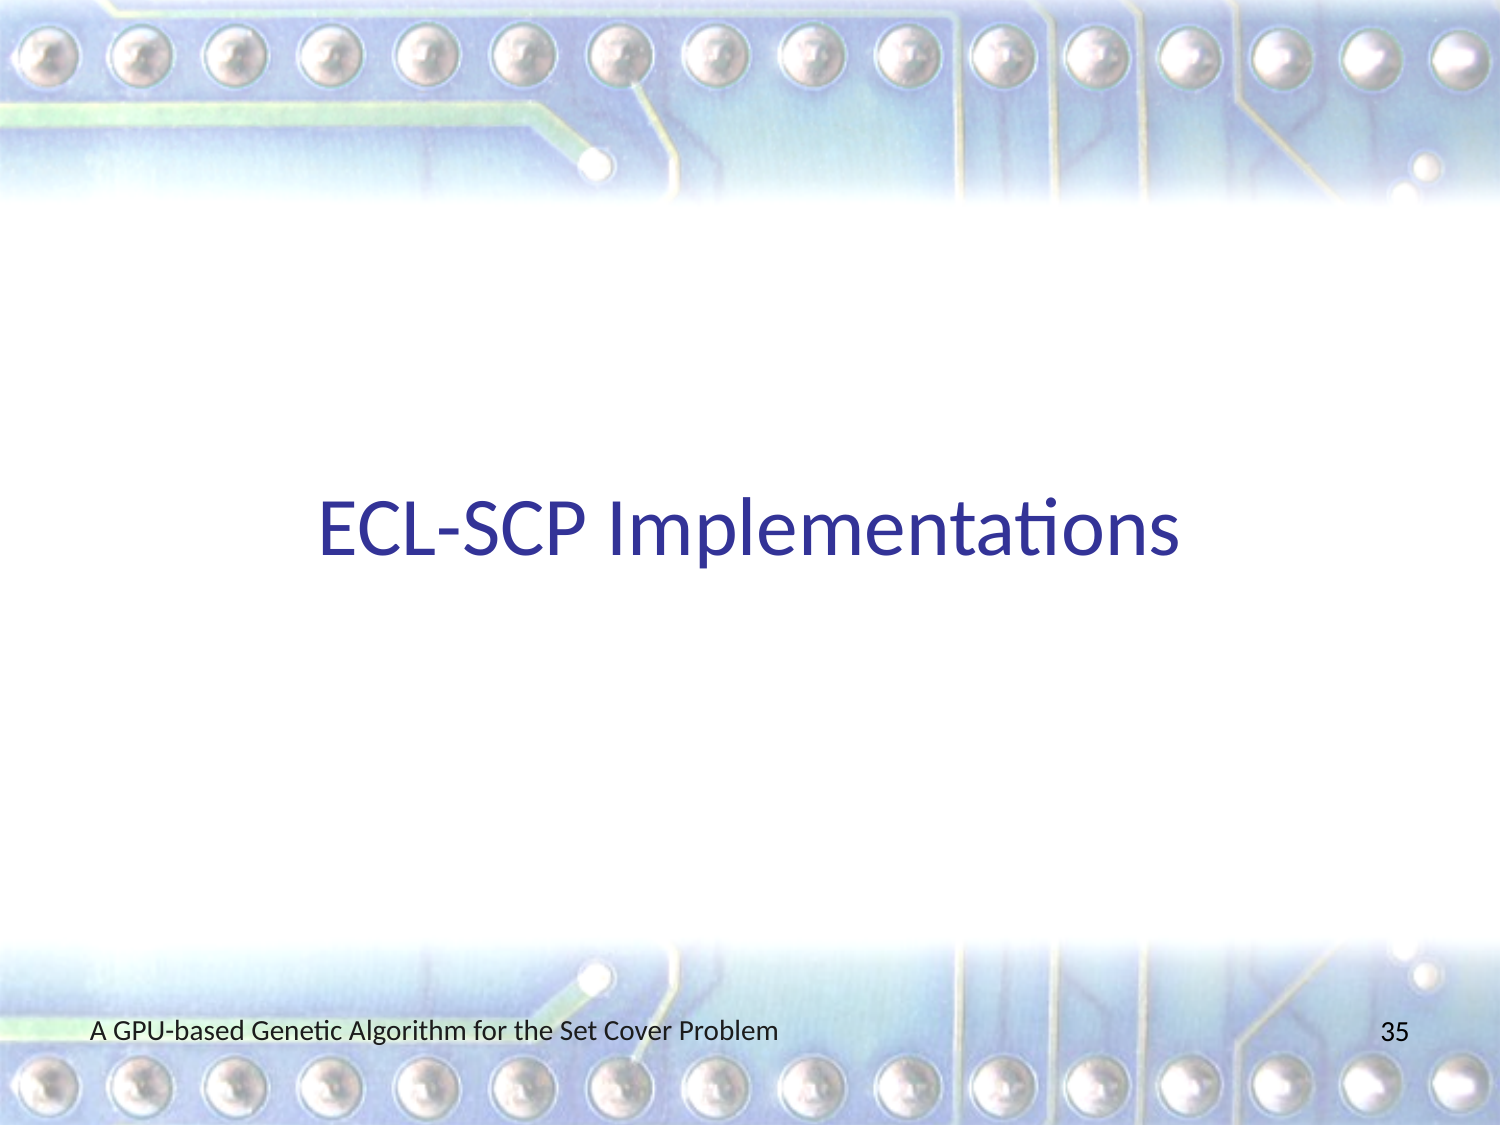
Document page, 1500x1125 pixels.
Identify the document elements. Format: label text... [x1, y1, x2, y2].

title ECL-SCP Implementations [75, 470, 1425, 575]
slide_number A GPU-based Genetic Algorithm for the Set Cover Problem [74, 979, 1113, 1055]
picture [0, 0, 1500, 261]
picture [0, 884, 1500, 1125]
